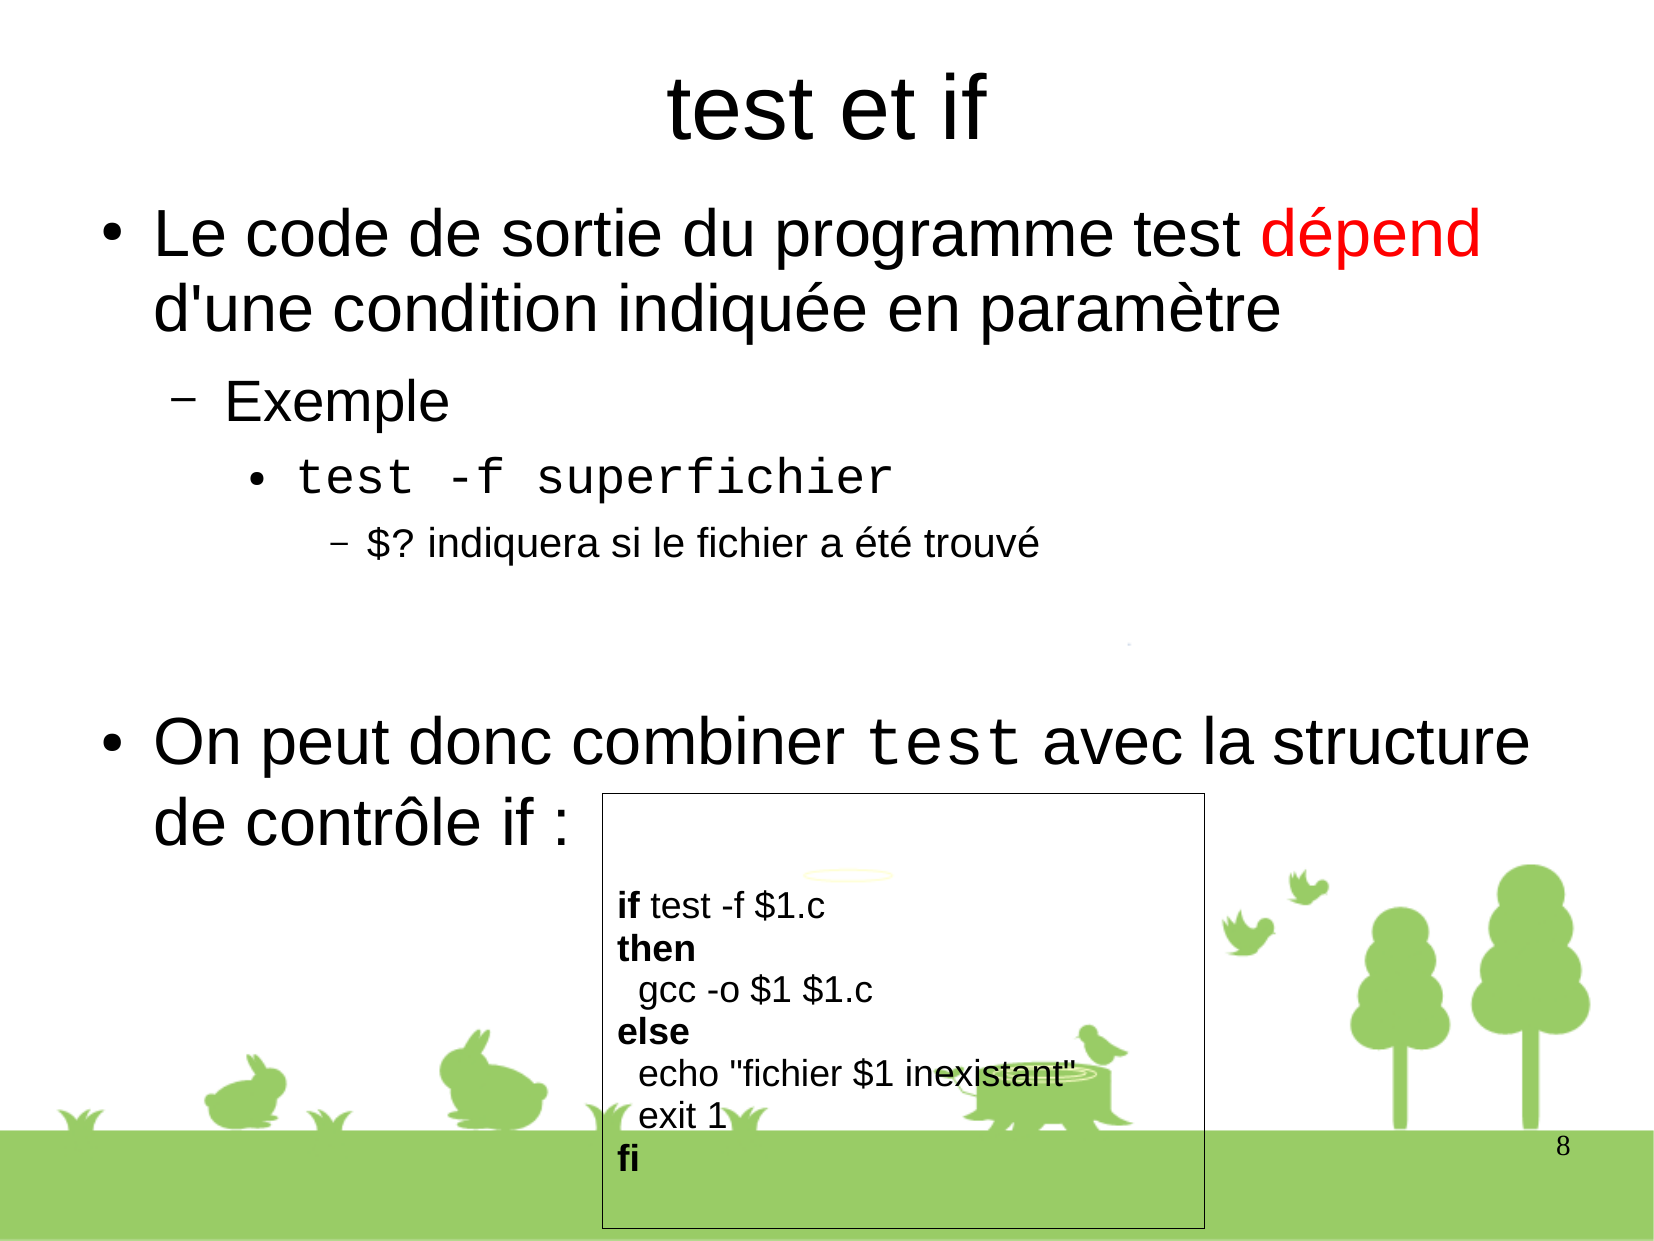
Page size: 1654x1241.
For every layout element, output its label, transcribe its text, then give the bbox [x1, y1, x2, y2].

title test et if [82, 49, 1571, 166]
picture [0, 0, 1654, 1241]
text_box if test -f $1.c then gcc -o $1 $1.c else echo "fichier $1 inexistant" exit 1 fi [602, 793, 1205, 1229]
list Le code de sortie du programme test dépend d'une condition indiquée en paramètre Exemple test -f superfichier $? indiquera si le fichier a été trouvé On peut donc combiner test avec la structure de contrôle if : [82, 195, 1538, 916]
